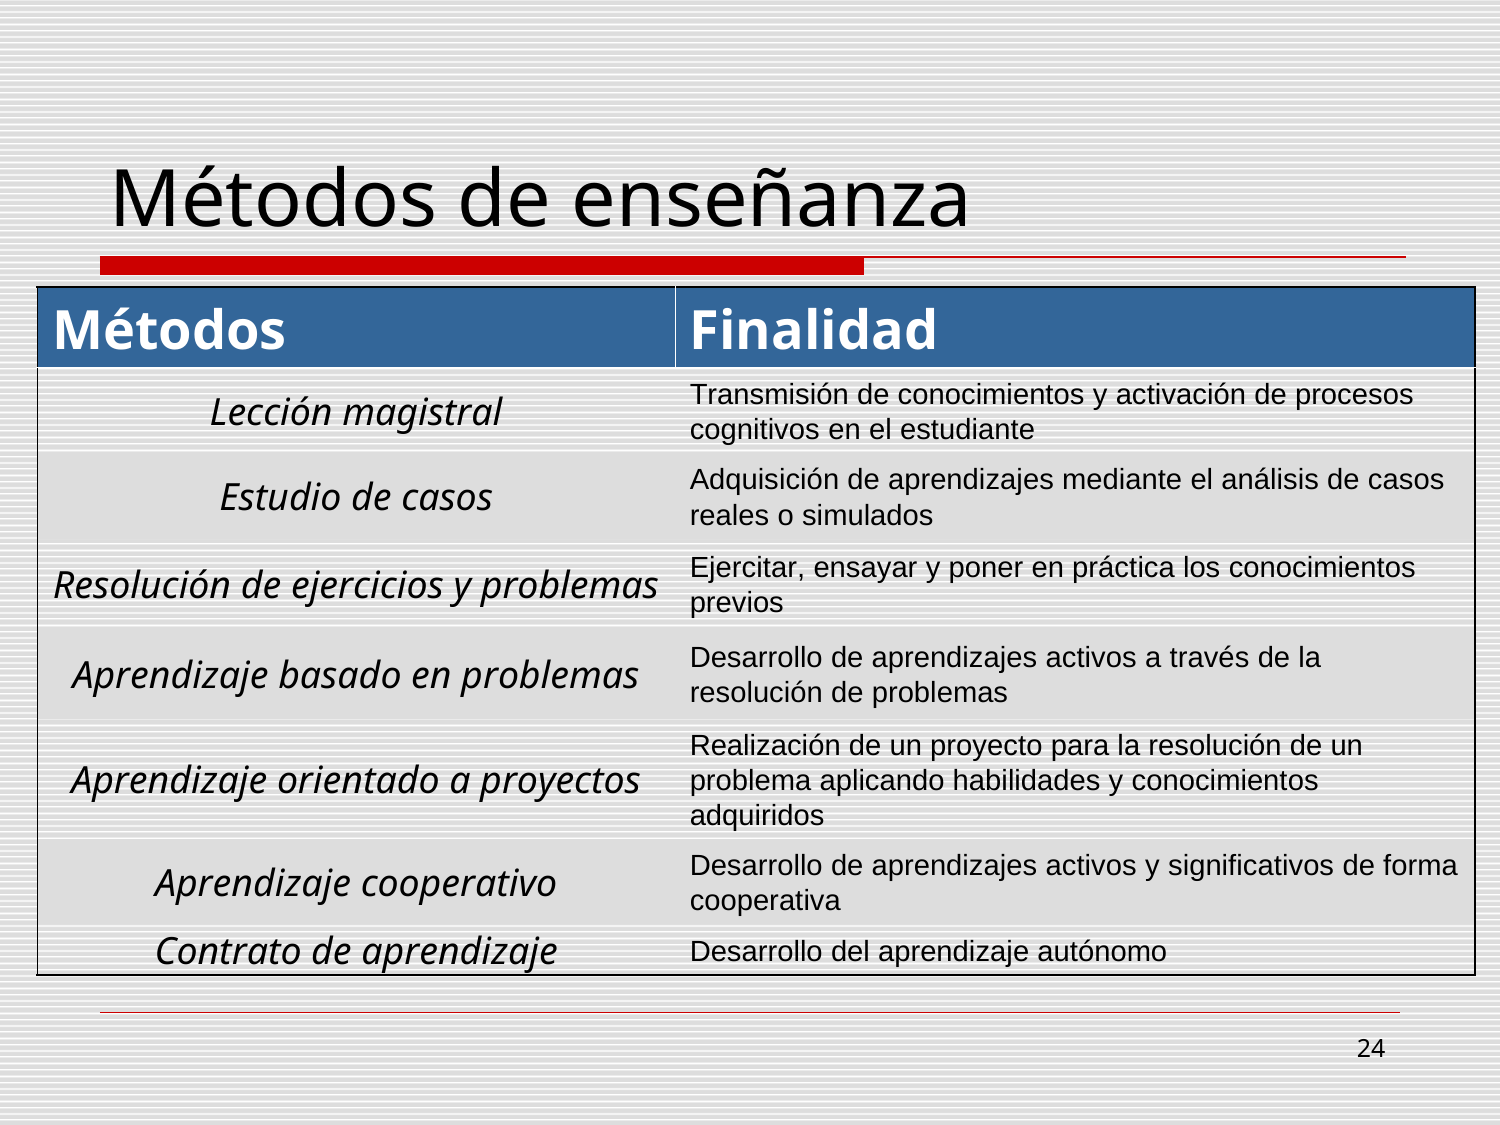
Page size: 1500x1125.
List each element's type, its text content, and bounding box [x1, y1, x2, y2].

table_cell Transmisión de conocimientos y activación de procesos cognitivos en el estudiante [675, 368, 1474, 453]
table_cell Realización de un proyecto para la resolución de un problema aplicando habilidades y conocimientos adquiridos [675, 719, 1474, 839]
table_cell Estudio de casos [38, 453, 675, 539]
table_cell Adquisición de aprendizajes mediante el análisis de casos reales o simulados [675, 453, 1474, 539]
table_cell Aprendizaje orientado a proyectos [38, 719, 675, 839]
picture [0, 0, 1500, 1125]
table_cell Aprendizaje basado en problemas [38, 629, 675, 719]
table_cell Resolución de ejercicios y problemas [38, 539, 675, 629]
table_header Métodos [38, 288, 675, 367]
table_cell Aprendizaje cooperativo [38, 839, 675, 924]
title Métodos de enseñanza [94, 49, 1407, 250]
text_box <número> [1074, 1024, 1401, 1103]
table_cell Desarrollo del aprendizaje autónomo [675, 924, 1474, 974]
table_cell Desarrollo de aprendizajes activos y significativos de forma cooperativa [675, 839, 1474, 924]
table_cell Ejercitar, ensayar y poner en práctica los conocimientos previos [675, 539, 1474, 629]
table_header Finalidad [676, 288, 1474, 367]
table_cell Contrato de aprendizaje [38, 924, 675, 974]
table_cell Desarrollo de aprendizajes activos a través de la resolución de problemas [675, 629, 1474, 719]
table_cell Lección magistral [38, 368, 675, 453]
